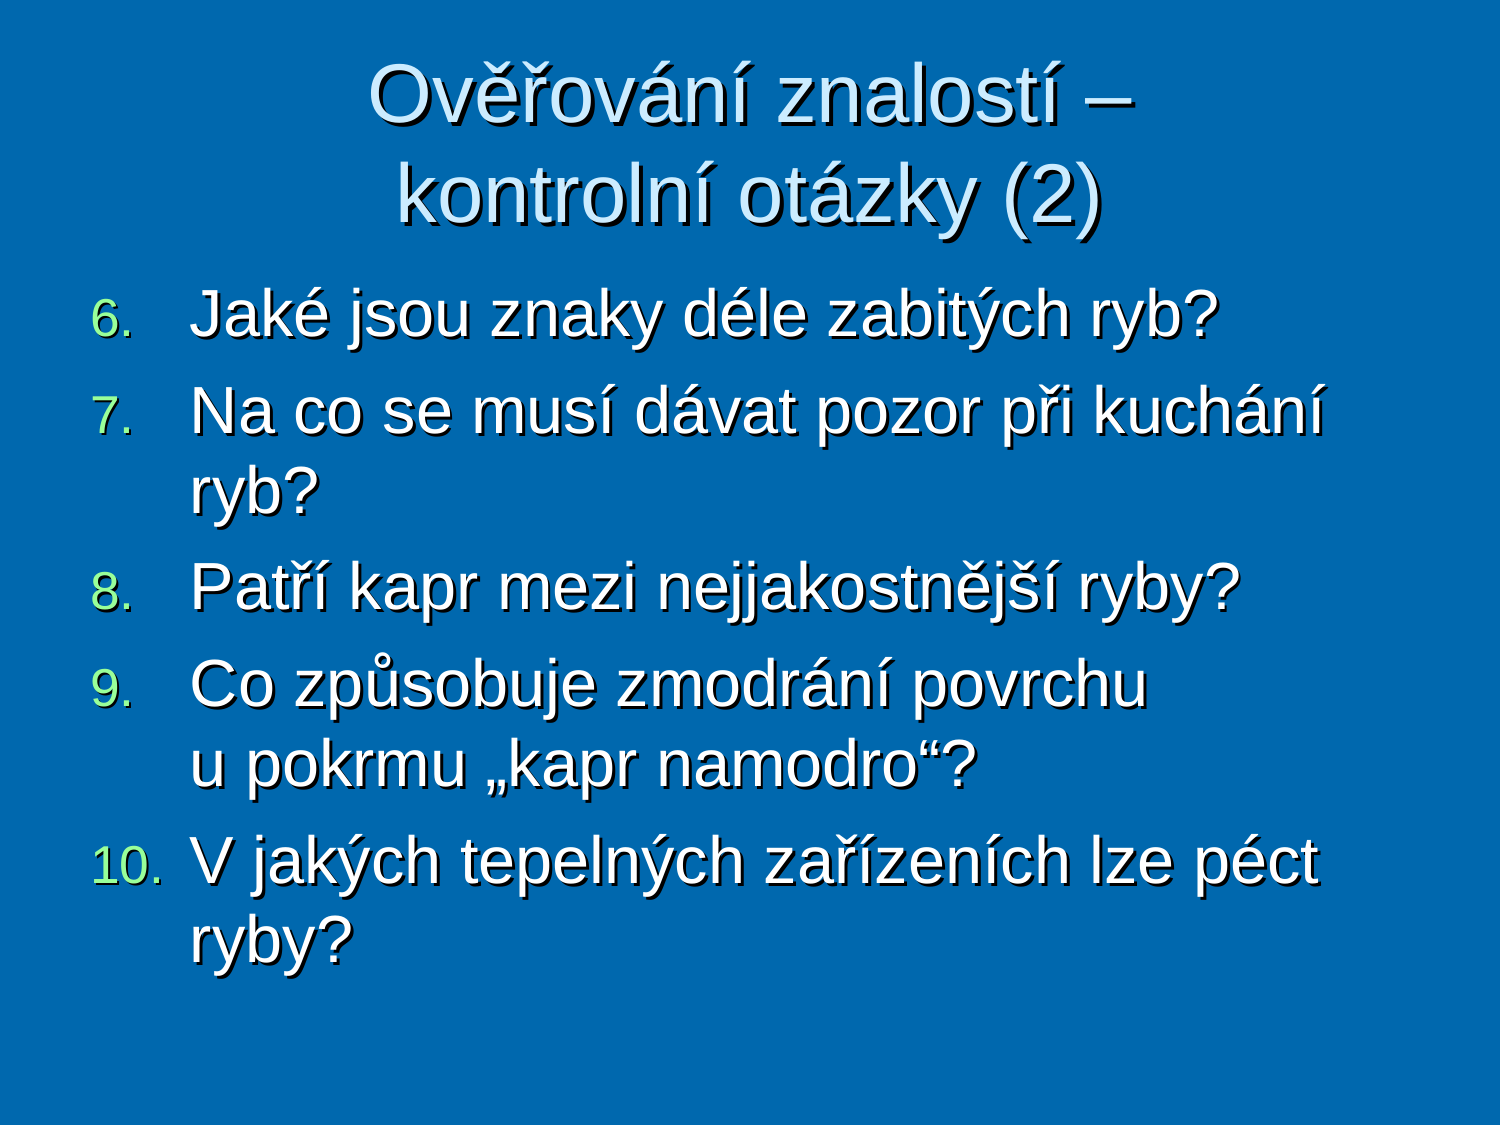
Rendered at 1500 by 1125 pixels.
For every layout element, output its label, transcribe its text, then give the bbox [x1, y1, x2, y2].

list Jaké jsou znaky déle zabitých ryb? Na co se musí dávat pozor při kuchání ryb? Patří kapr mezi nejjakostnější ryby? Co způsobuje zmodrání povrchu u pokrmu „kapr namodro“? V jakých tepelných zařízeních lze péct ryby? [75, 262, 1426, 1006]
title Ověřování znalostí – kontrolní otázky (2) [75, 31, 1426, 247]
